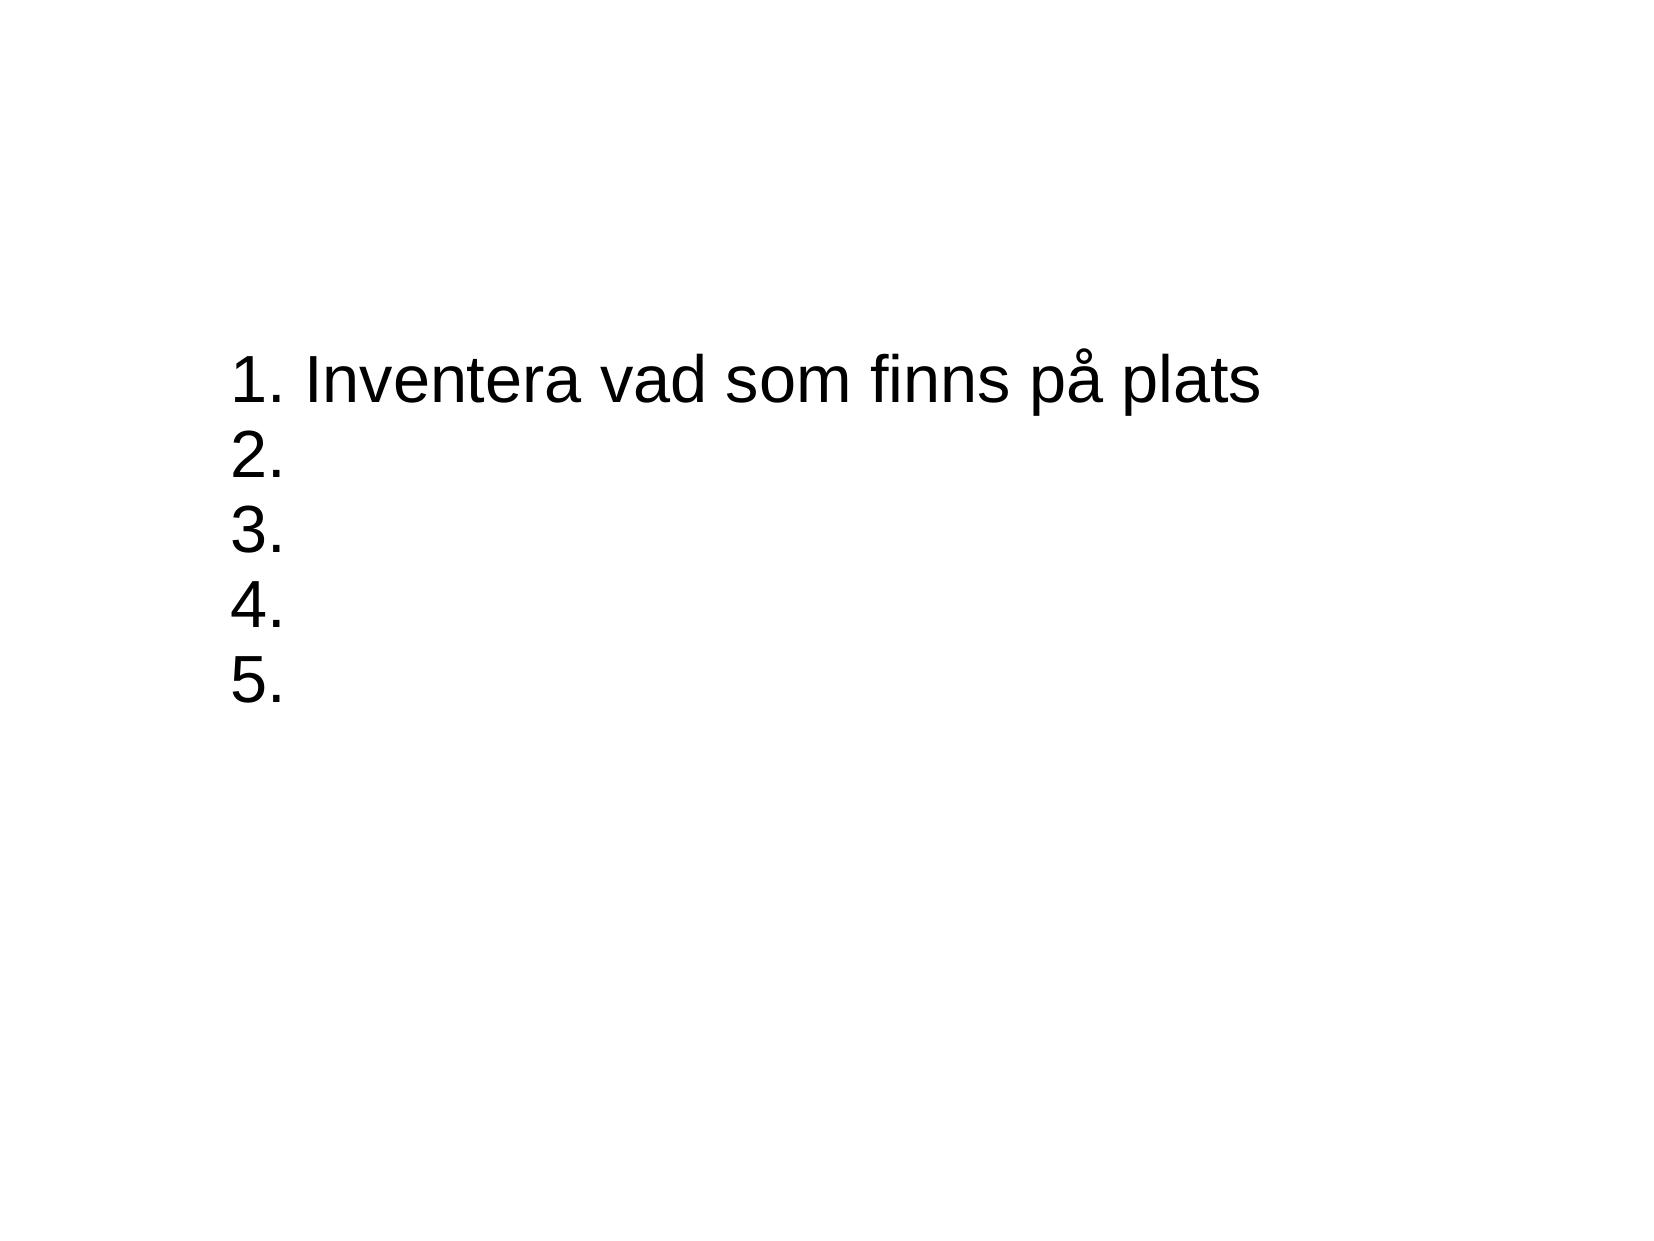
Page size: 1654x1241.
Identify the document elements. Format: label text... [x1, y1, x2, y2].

subtitle 1. Inventera vad som finns på plats 2. 3. 4. 5. [82, 49, 1571, 1010]
